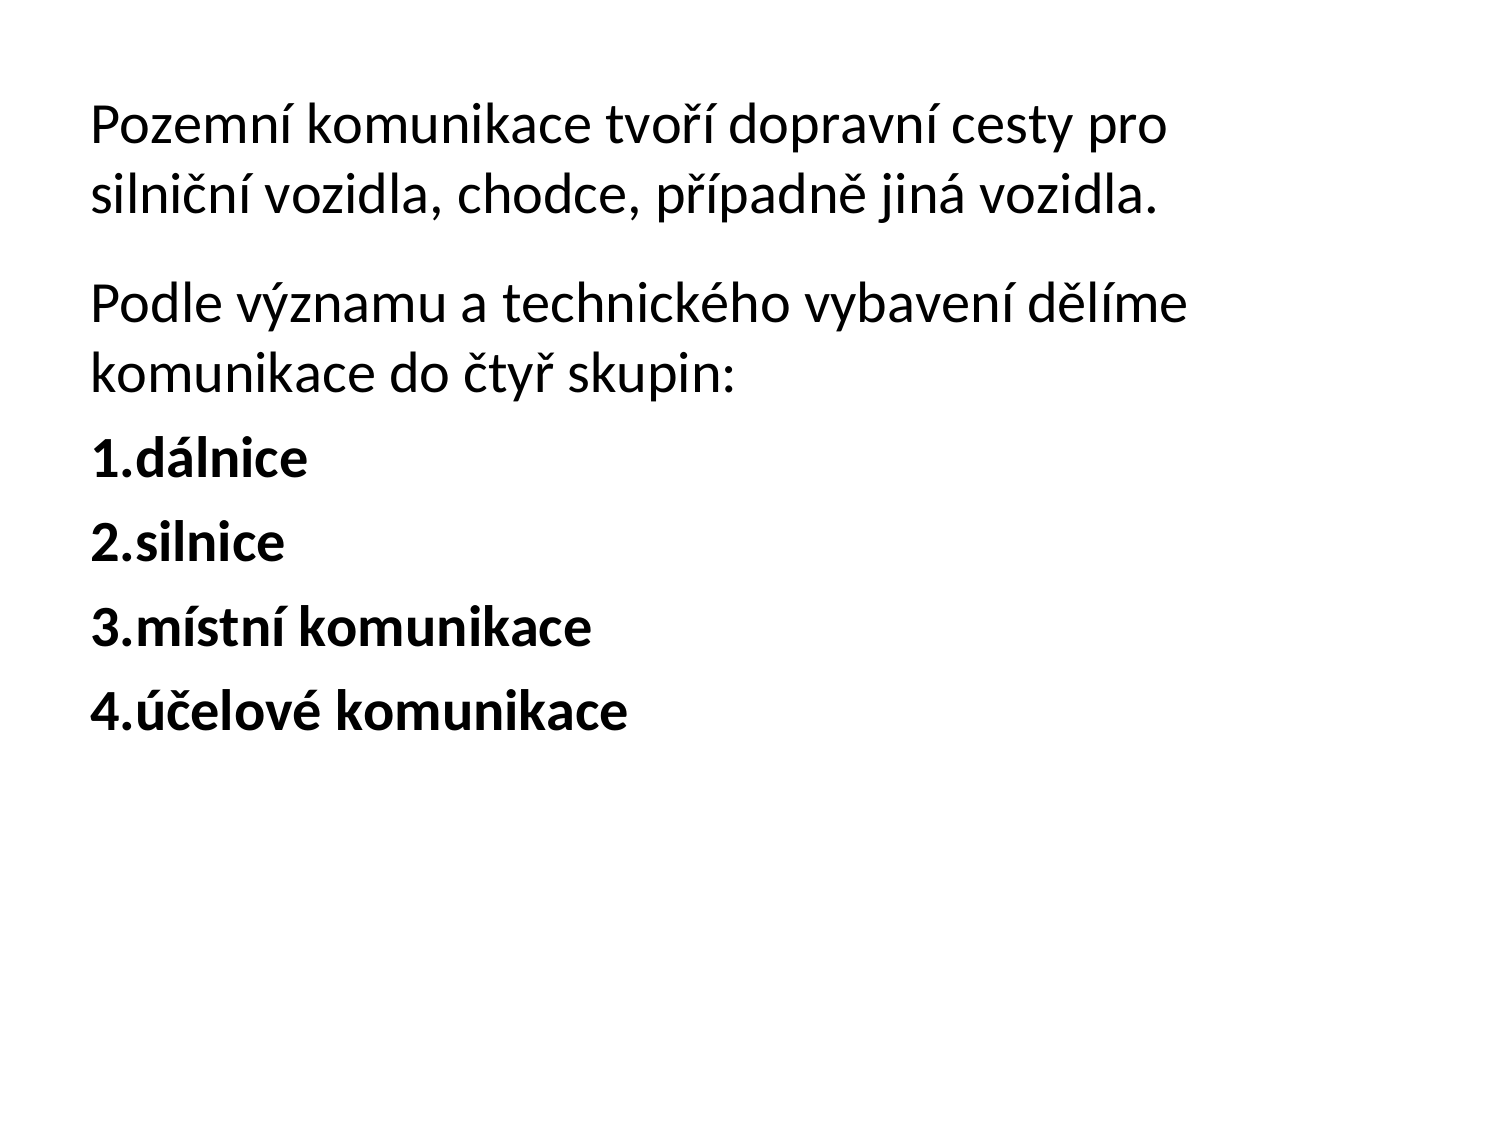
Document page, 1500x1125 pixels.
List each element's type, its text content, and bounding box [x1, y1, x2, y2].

list Pozemní komunikace tvoří dopravní cesty pro silniční vozidla, chodce, případně jiná vozidla. Podle významu a technického vybavení dělíme komunikace do čtyř skupin: dálnice silnice místní komunikace účelové komunikace [75, 78, 1353, 1006]
